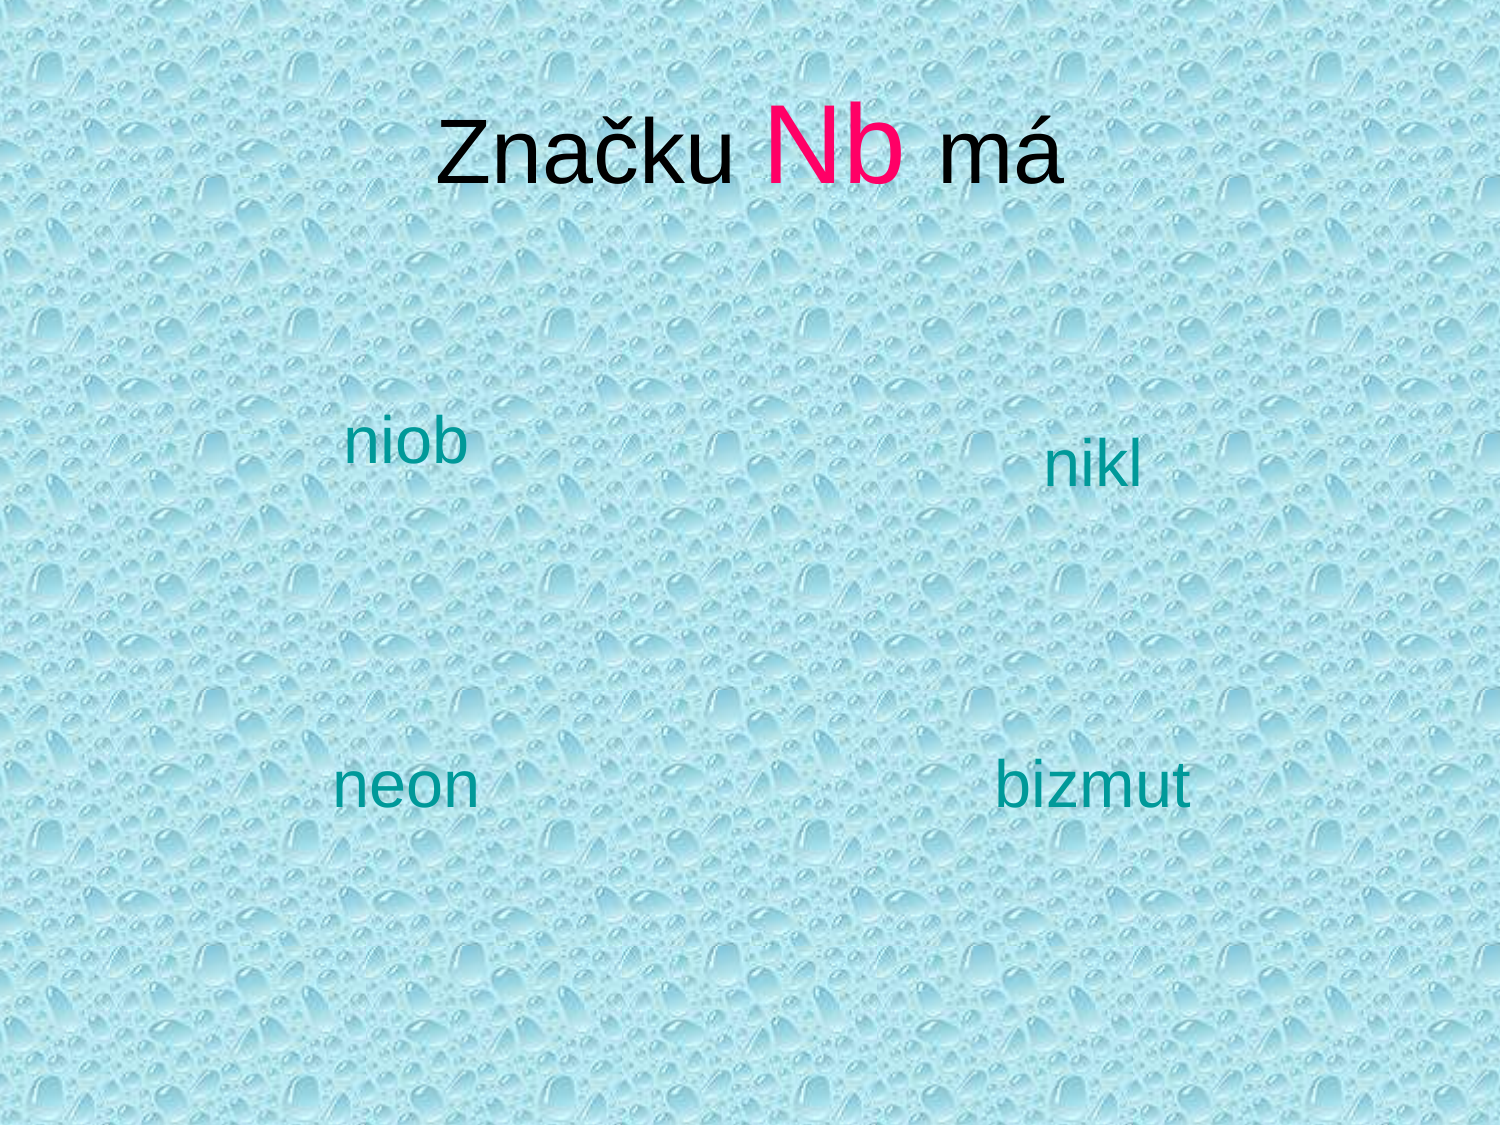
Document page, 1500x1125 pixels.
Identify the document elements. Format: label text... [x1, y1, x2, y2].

title Značku Nb má [75, 45, 1426, 233]
table_header bizmut [763, 646, 1423, 1005]
table_header nikl [763, 262, 1425, 621]
picture [0, 0, 1500, 1125]
table_header neon [75, 646, 737, 1005]
table_header niob [75, 262, 737, 621]
